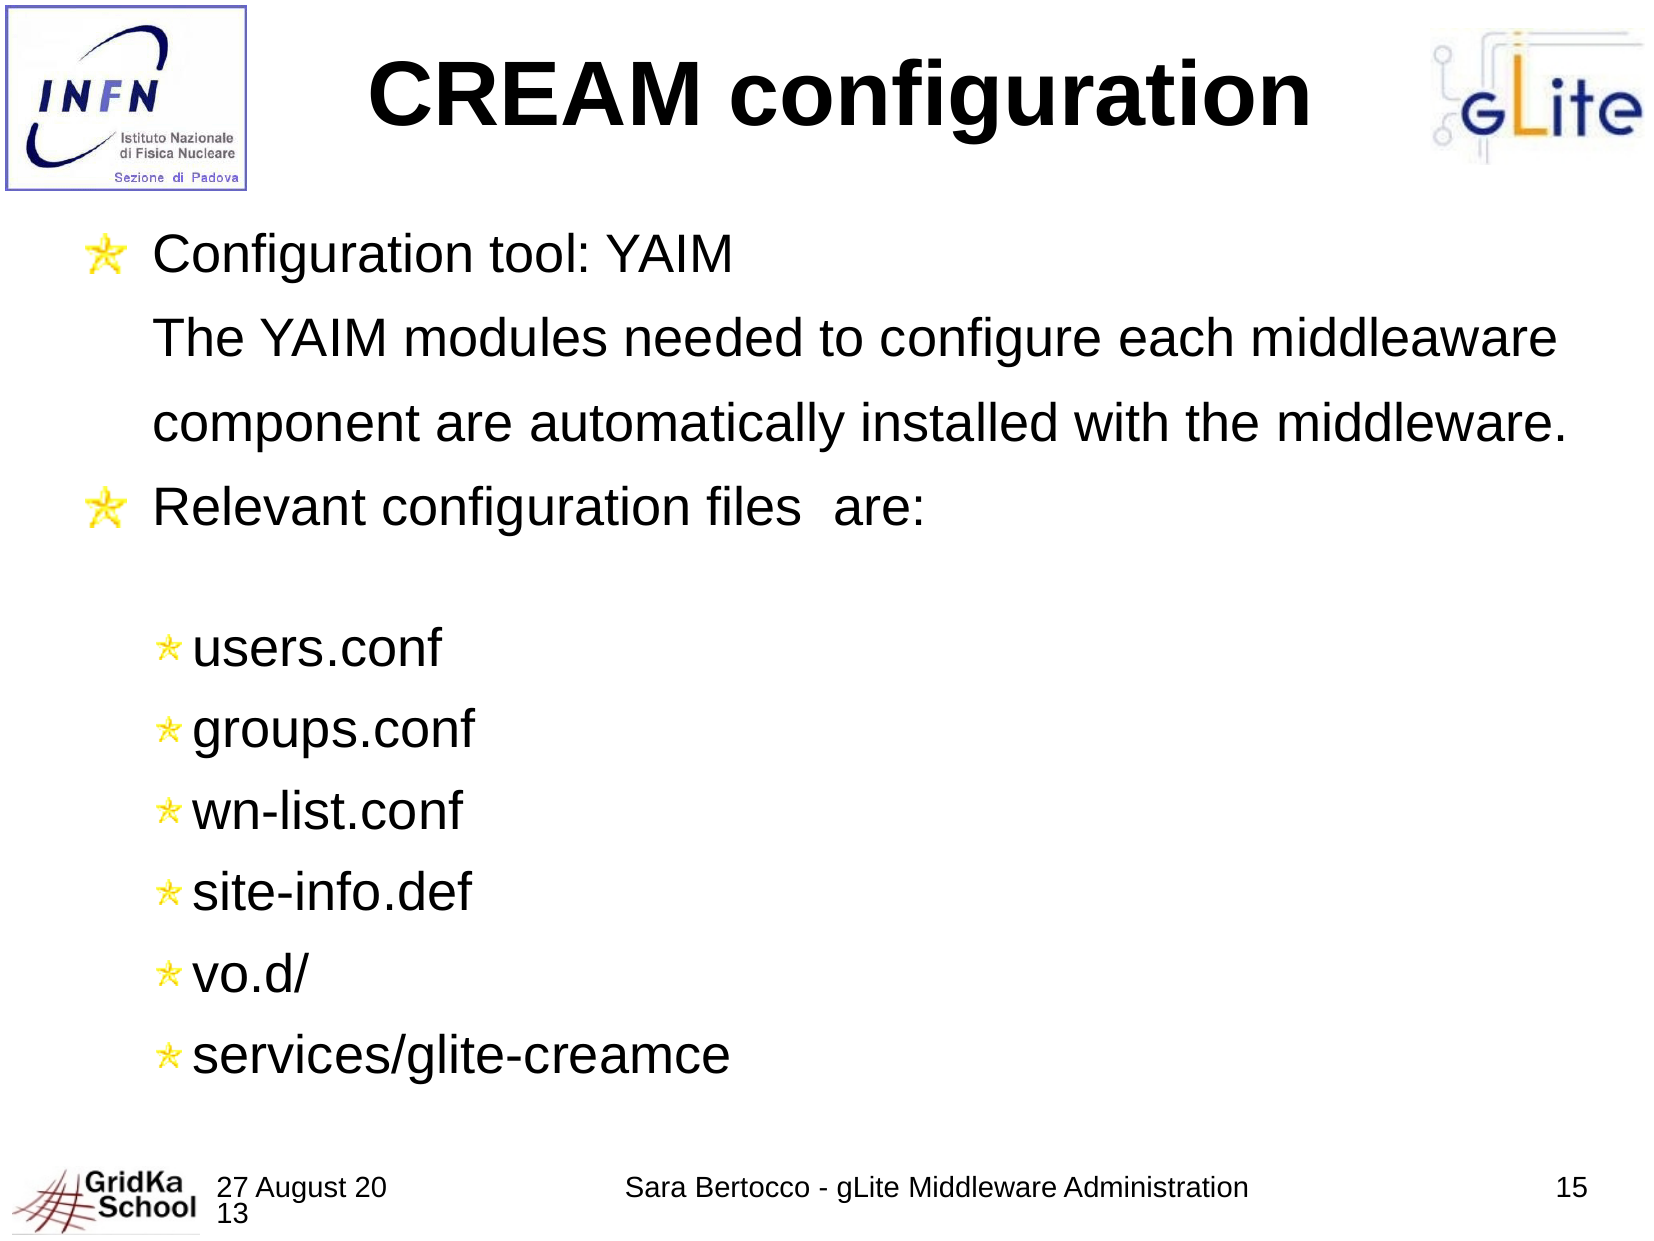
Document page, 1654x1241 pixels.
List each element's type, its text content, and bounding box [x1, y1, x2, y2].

picture [1430, 28, 1645, 165]
picture [12, 1166, 200, 1235]
title CREAM configuration [5, 4, 1645, 183]
text_box Configuration tool: YAIM The YAIM modules needed to configure each middleaware component are automatically installed with the middleware. Relevant configuration files are: users.conf groups.conf wn-list.conf site-info.def vo.d/ services/glite-creamce [71, 215, 1591, 1161]
picture [5, 5, 247, 191]
